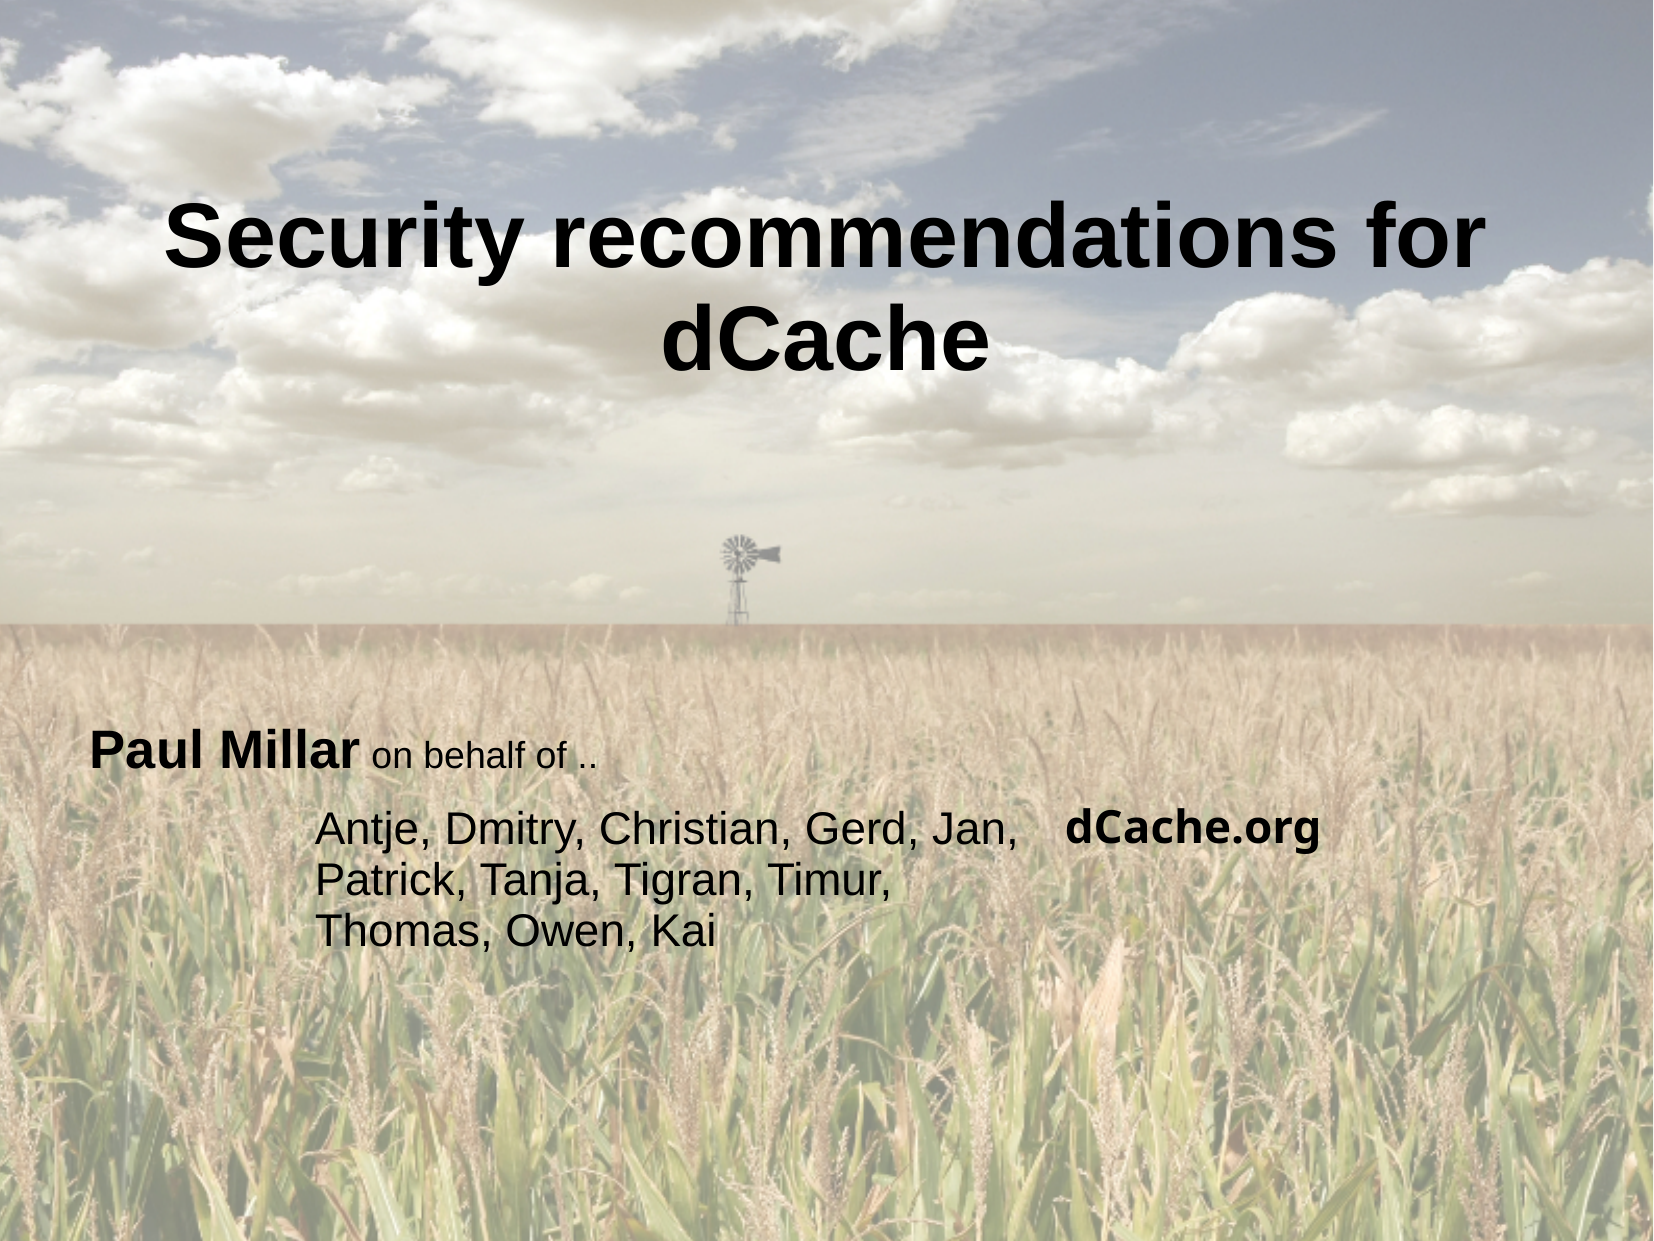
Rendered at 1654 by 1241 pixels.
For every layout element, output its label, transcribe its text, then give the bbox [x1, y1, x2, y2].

text_box dCache.org [1050, 787, 1576, 901]
subtitle Security recommendations for dCache [82, 49, 1571, 526]
text_box Paul Millar on behalf of .. [75, 712, 713, 788]
picture [0, 0, 1654, 1241]
text_box Antje, Dmitry, Christian, Gerd, Jan, Patrick, Tanja, Tigran, Timur, Thomas, Owen, Kai [300, 795, 1051, 964]
